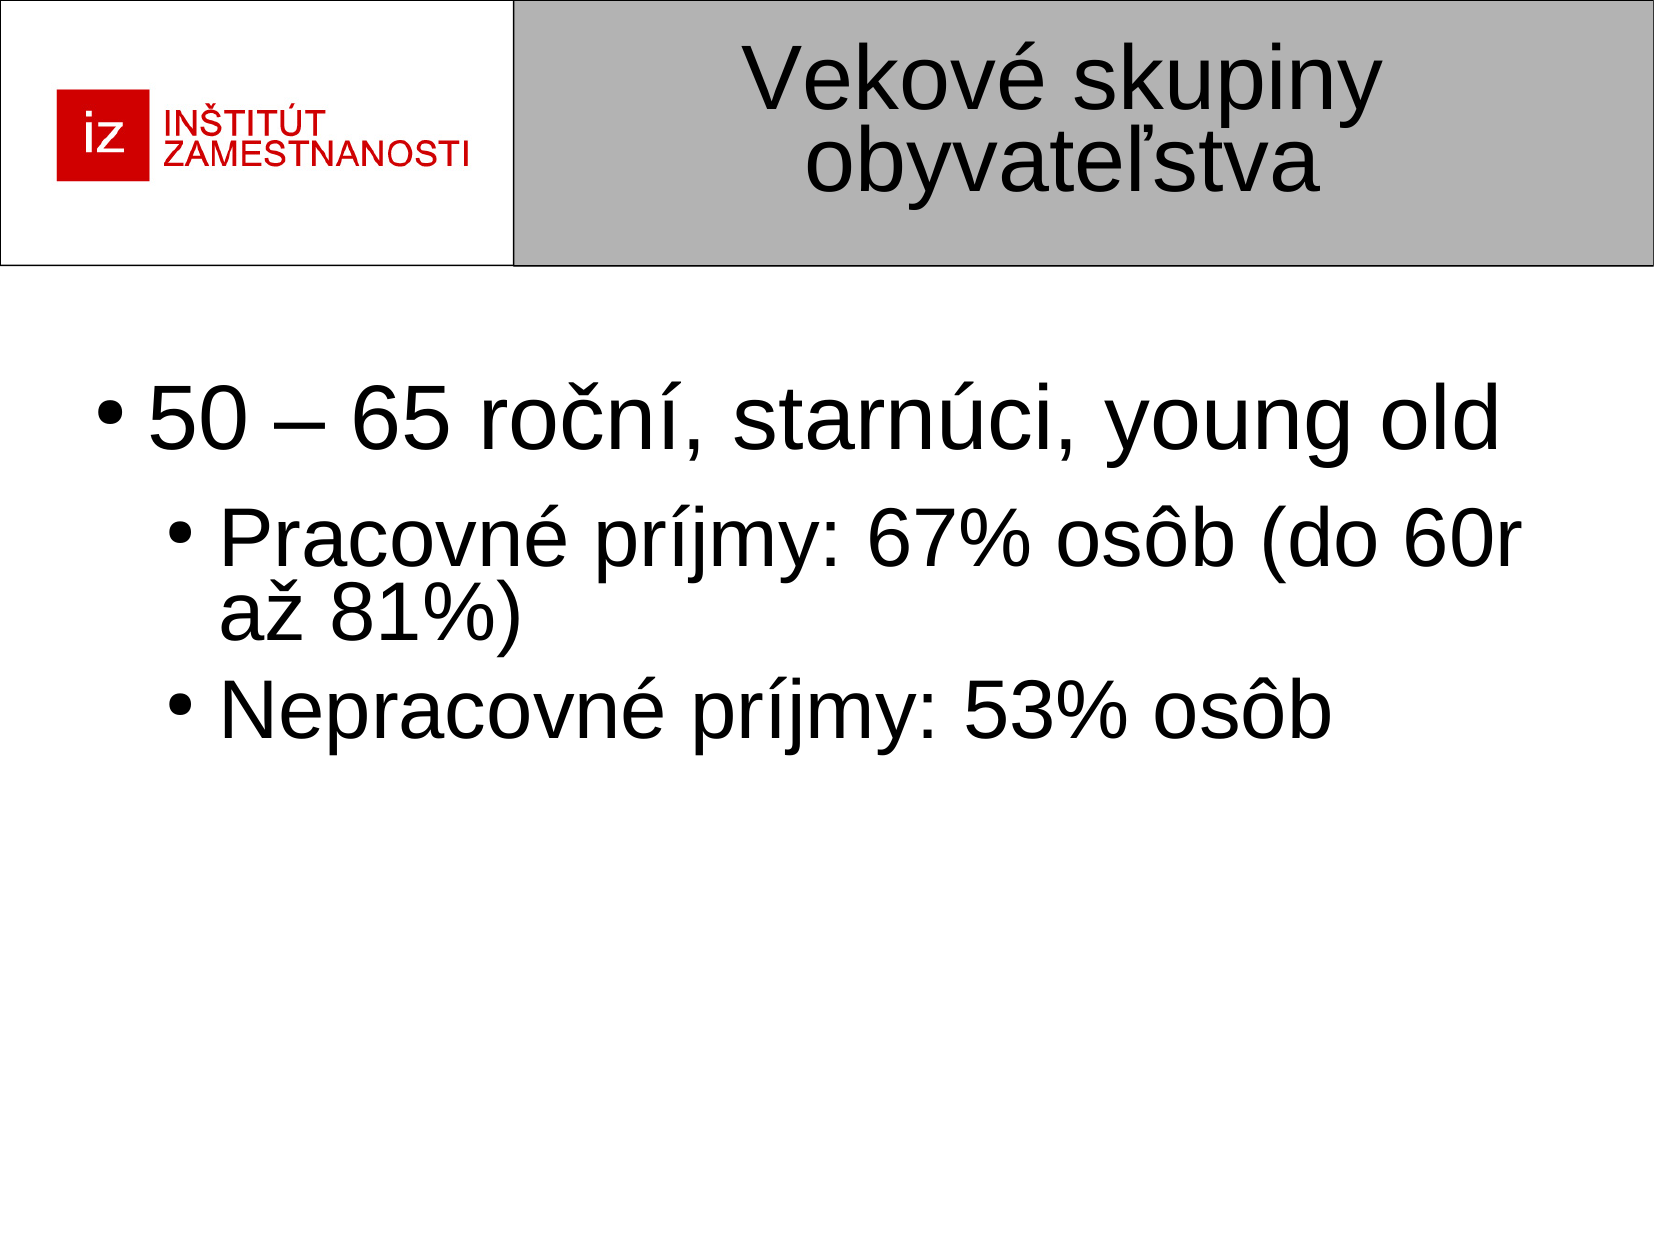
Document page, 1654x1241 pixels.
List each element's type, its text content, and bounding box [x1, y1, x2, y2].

list 50 – 65 roční, starnúci, young old Pracovné príjmy: 67% osôb (do 60r až 81%) Nepracovné príjmy: 53% osôb [76, 383, 1565, 1188]
title Vekové skupiny obyvateľstva [620, 29, 1506, 222]
picture [5, 8, 512, 257]
